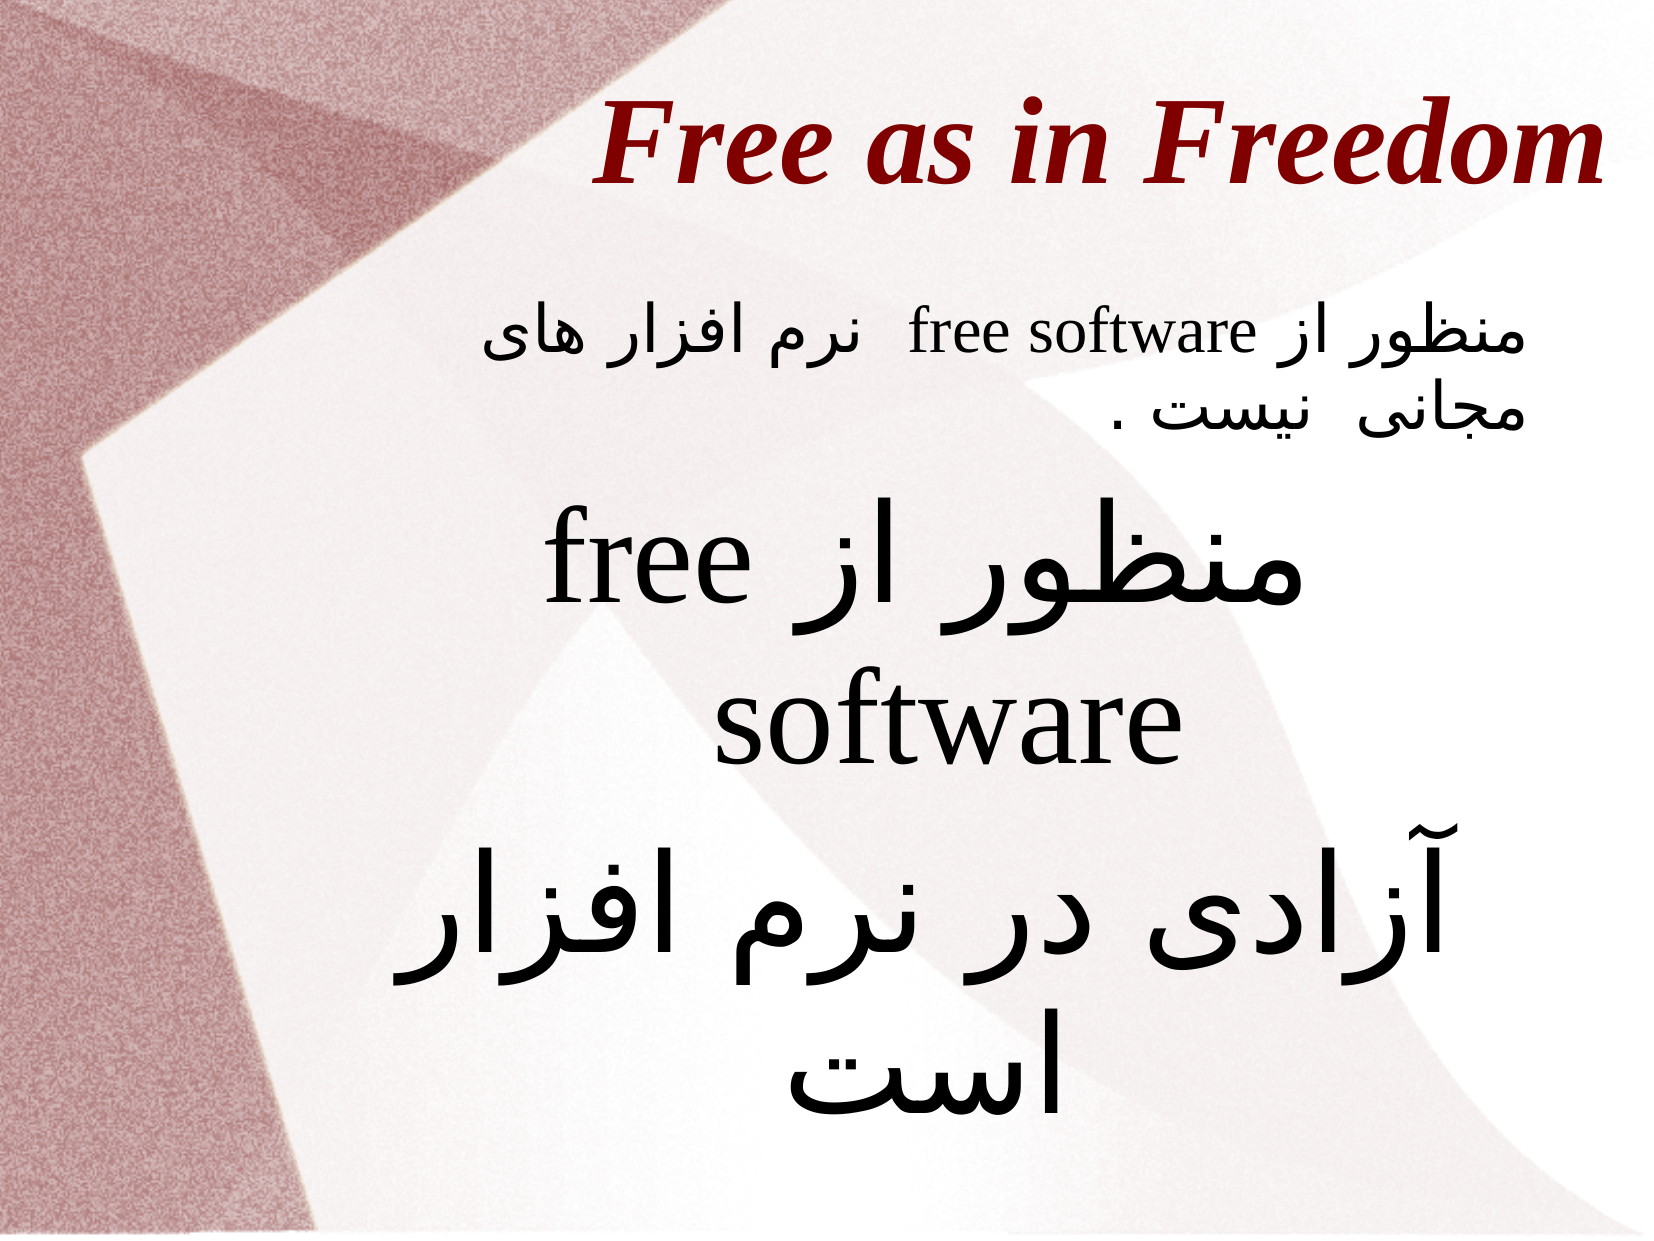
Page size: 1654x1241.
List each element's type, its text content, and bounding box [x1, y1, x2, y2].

title Free as in Freedom [390, 45, 1610, 238]
list منظور از free software نرم افزار های مجانی نیست . منظور از free software آزادی در نرم افزار است [324, 290, 1601, 1010]
picture [0, 0, 1654, 1241]
